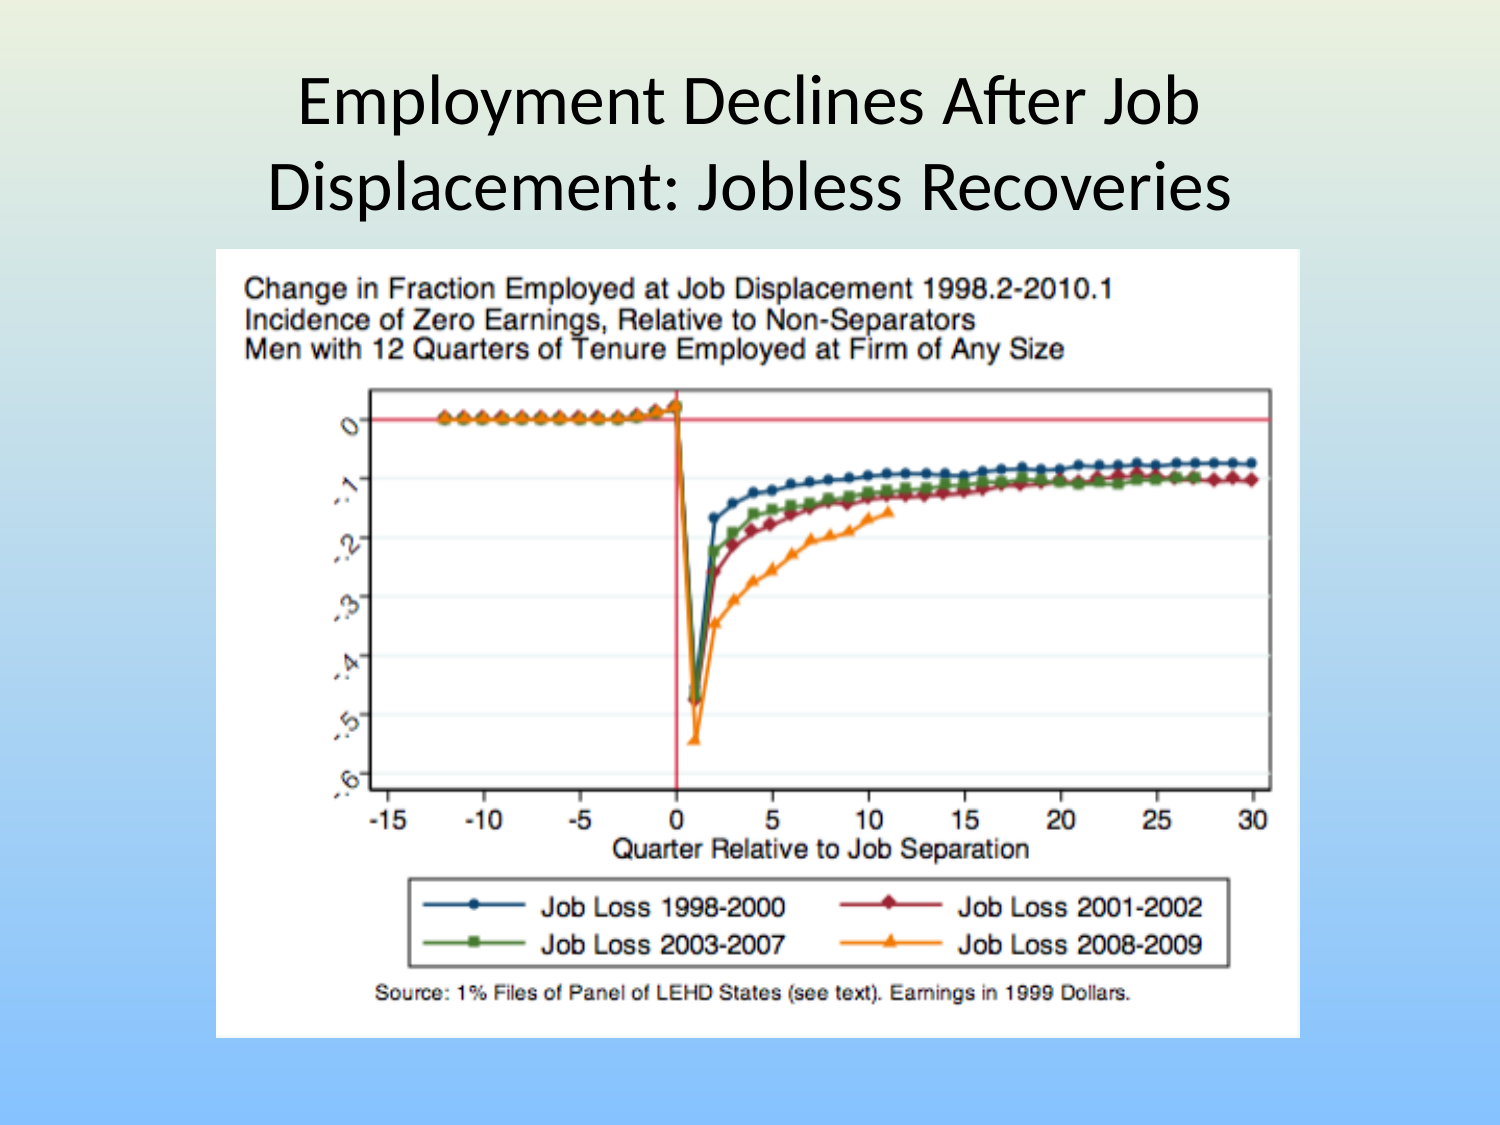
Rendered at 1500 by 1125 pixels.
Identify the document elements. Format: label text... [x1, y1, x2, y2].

picture [216, 249, 1300, 1038]
title Employment Declines After Job Displacement: Jobless Recoveries [75, 45, 1425, 233]
